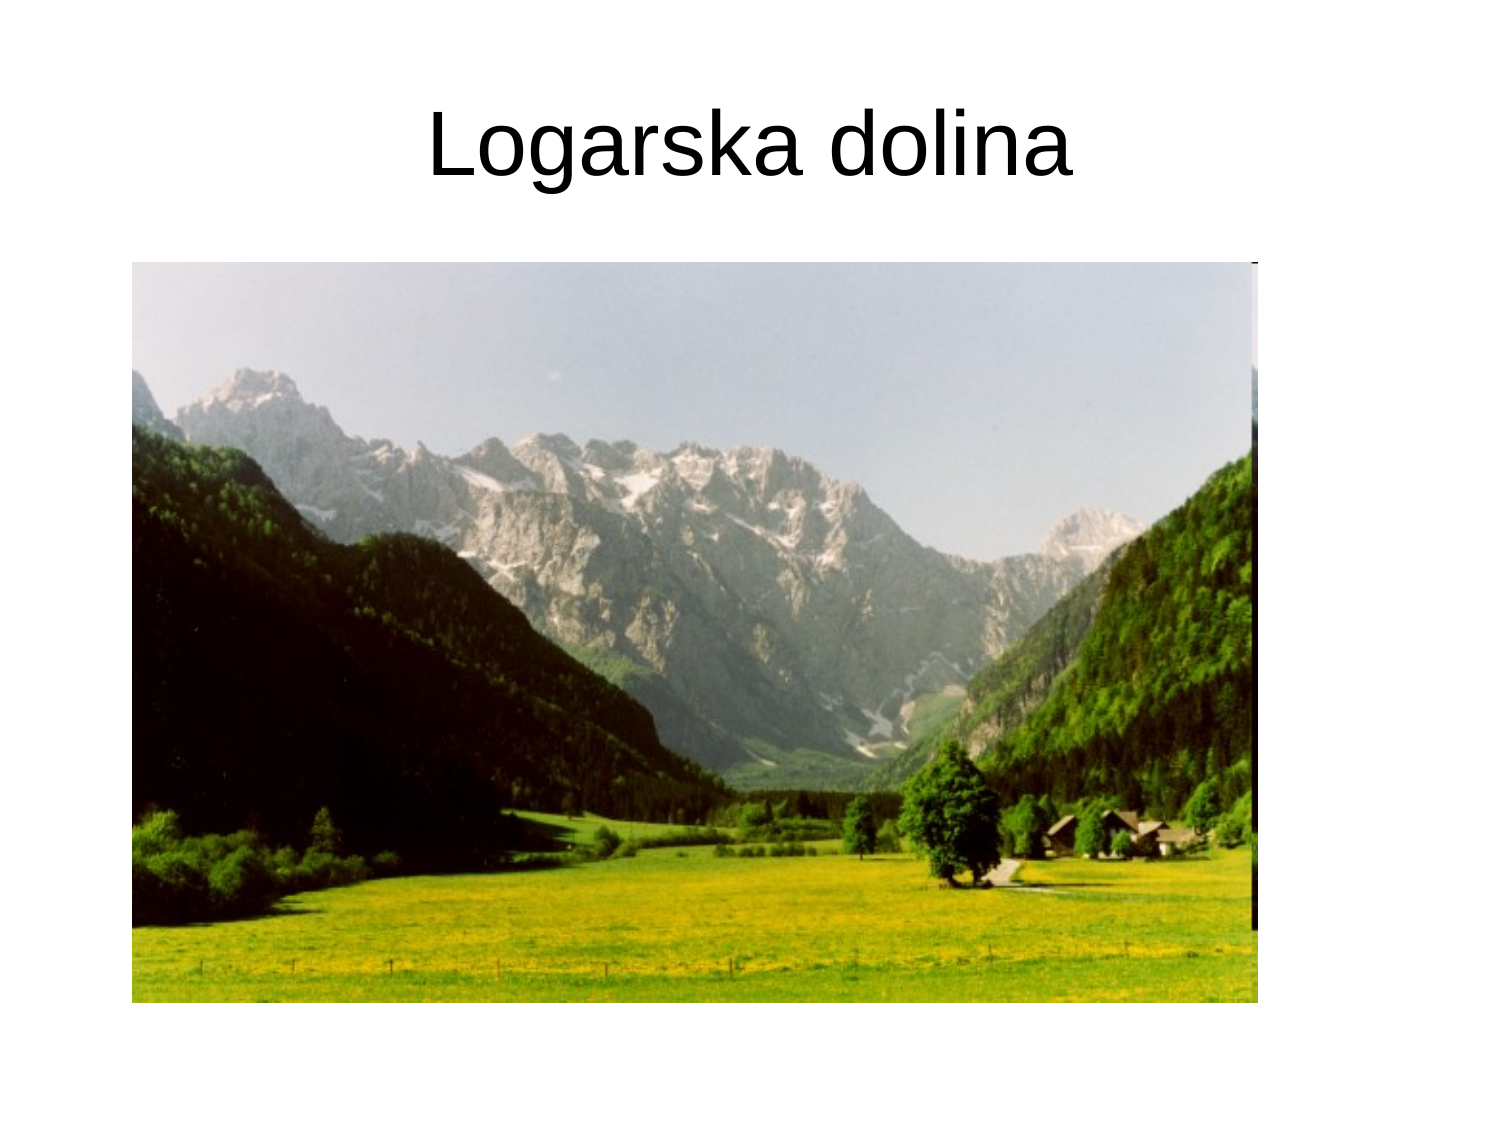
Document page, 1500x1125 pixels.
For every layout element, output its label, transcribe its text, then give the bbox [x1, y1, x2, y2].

picture [132, 262, 1258, 1003]
title Logarska dolina [75, 45, 1426, 233]
